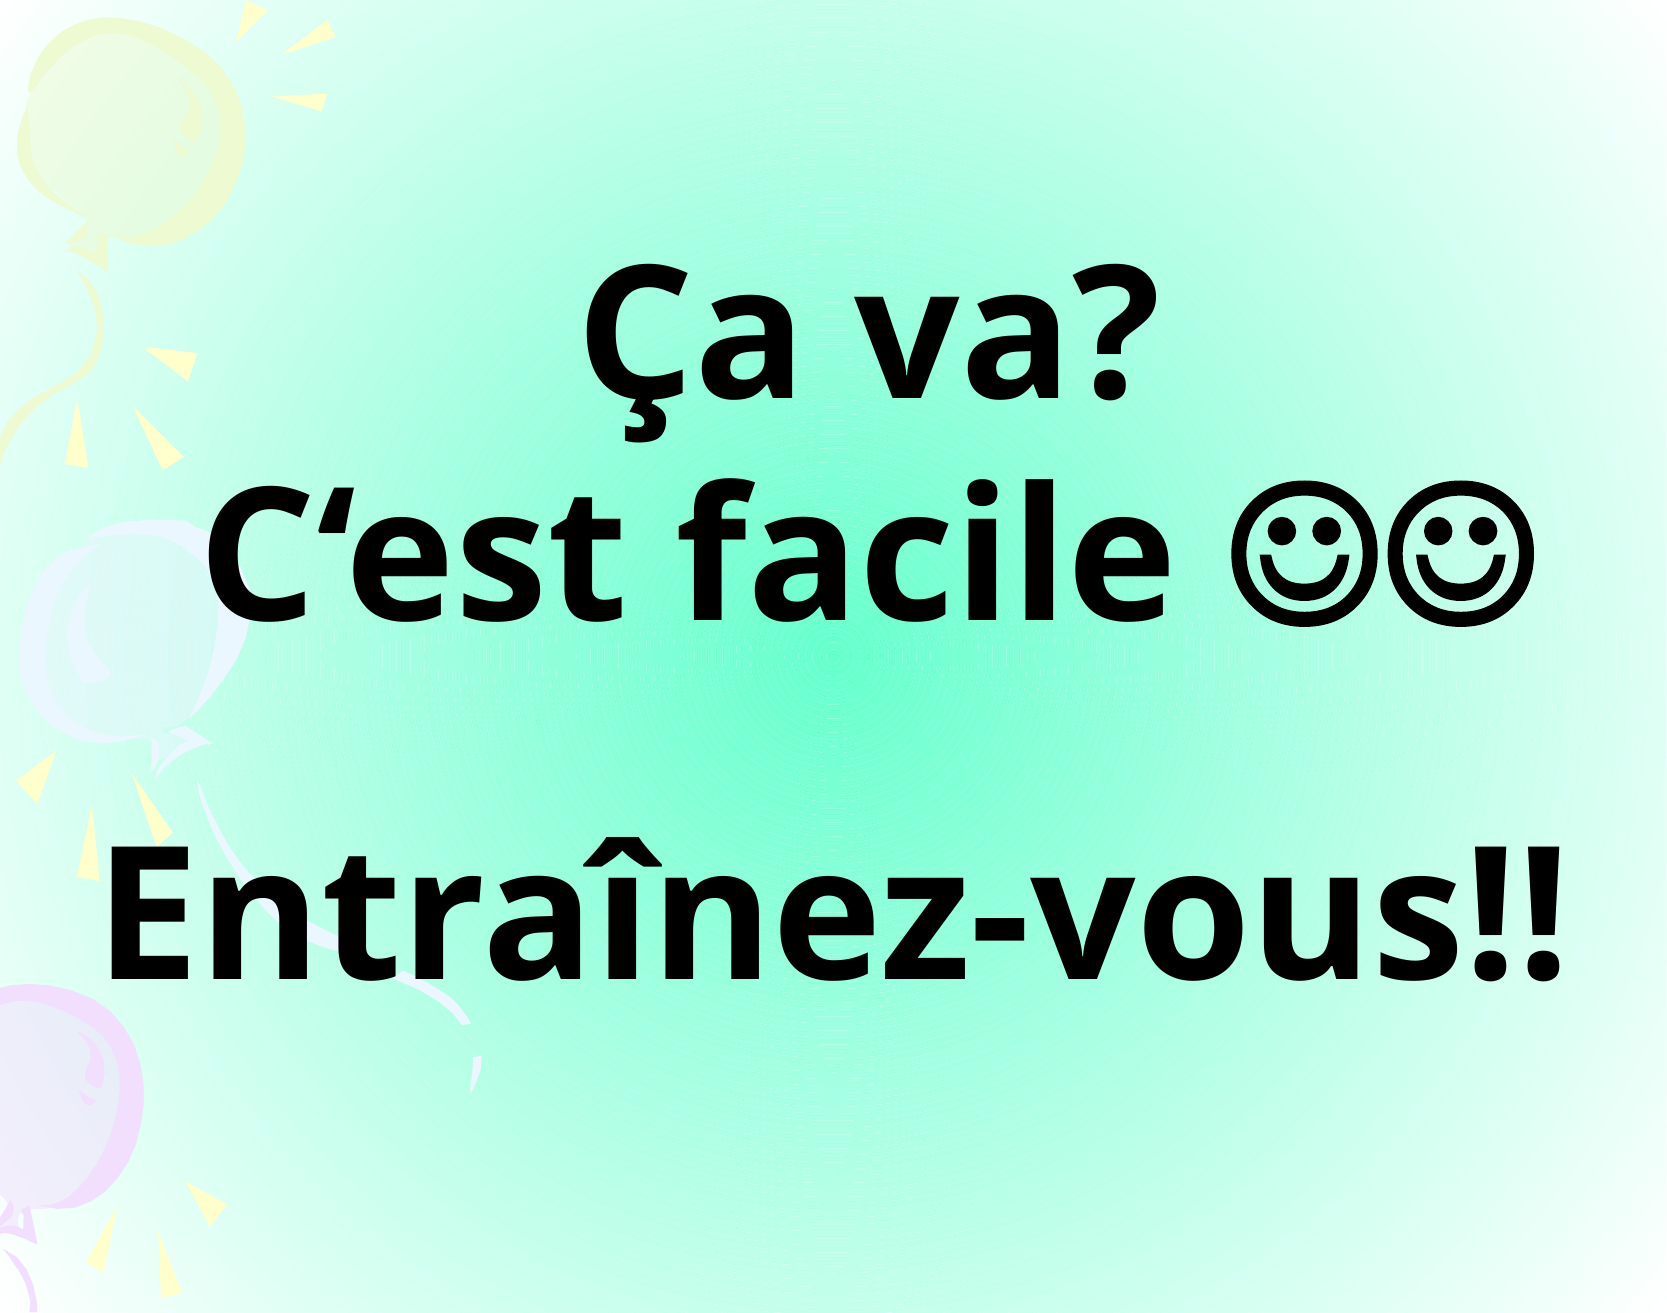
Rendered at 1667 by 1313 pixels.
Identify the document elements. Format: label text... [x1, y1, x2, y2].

text_box Ça va? C‘est facile  [35, 205, 1667, 666]
text_box Entraînez-vous!! [0, 786, 1667, 1024]
